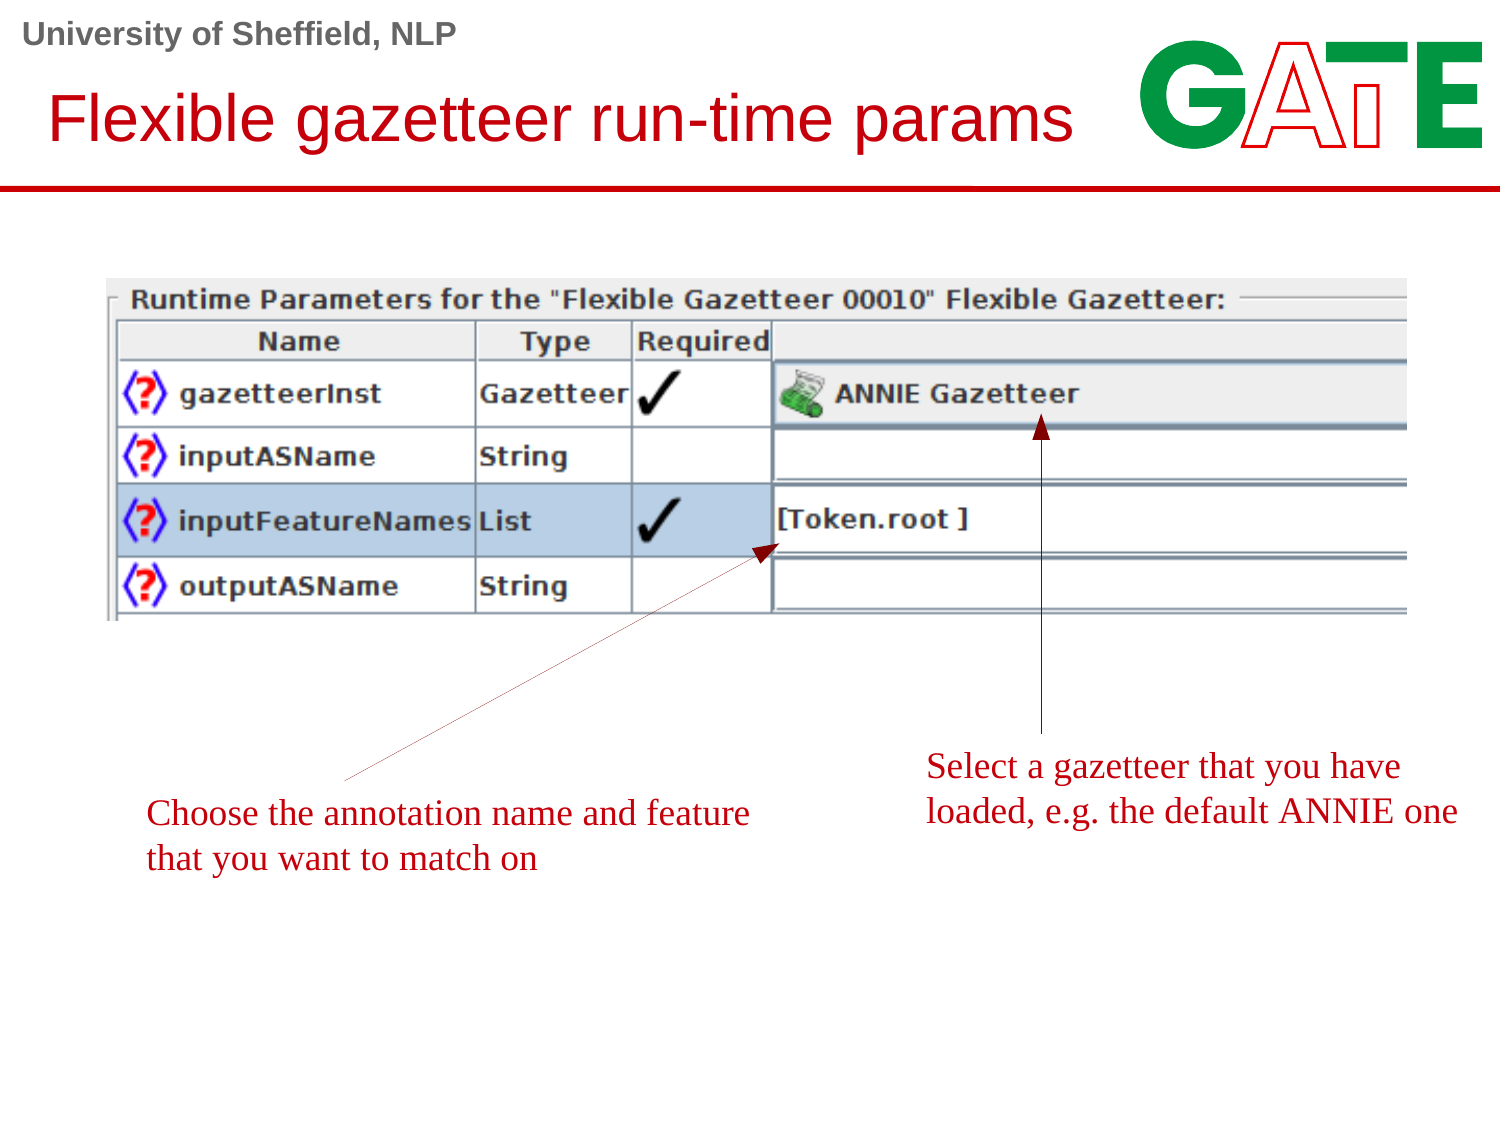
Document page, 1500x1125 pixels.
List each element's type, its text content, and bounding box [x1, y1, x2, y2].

picture [106, 278, 1407, 621]
picture [1133, 23, 1489, 166]
text_box Choose the annotation name and feature that you want to match on [131, 781, 776, 886]
text_box Select a gazetteer that you have loaded, e.g. the default ANNIE one [911, 733, 1479, 864]
title Flexible gazetteer run-time params [47, 59, 1241, 180]
